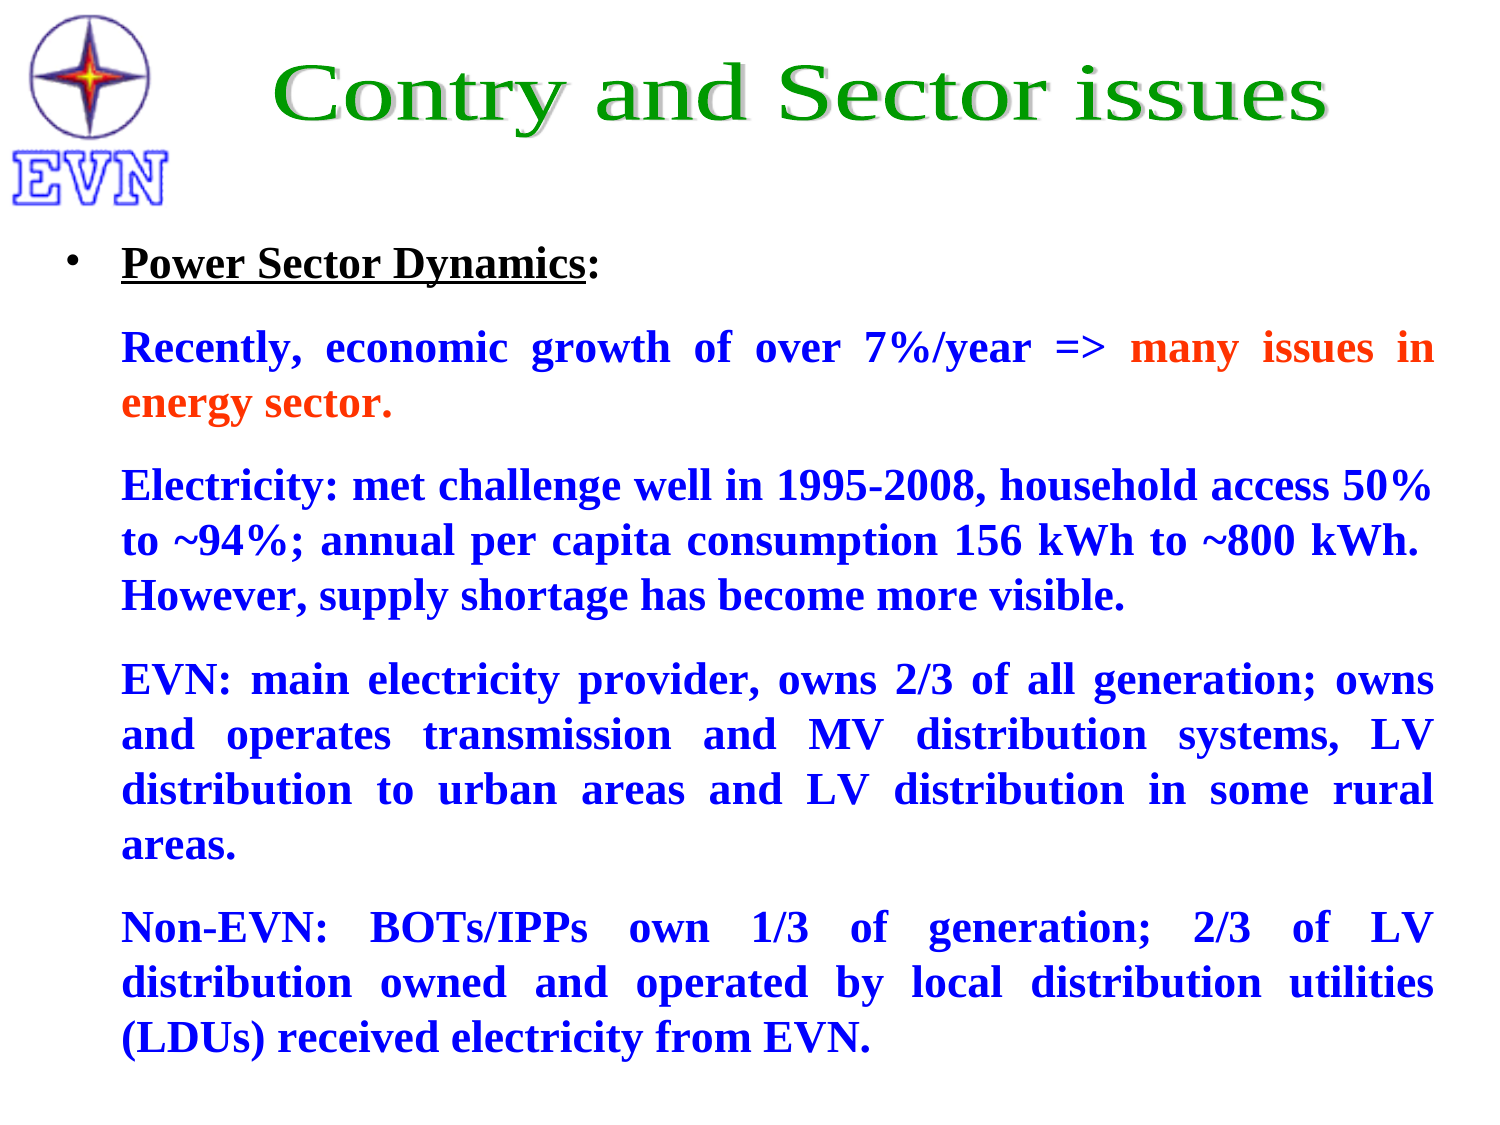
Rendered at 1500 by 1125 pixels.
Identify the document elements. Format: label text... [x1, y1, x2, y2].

text_box Contry and Sector issues [345, 80, 392, 121]
text_box Contry and Sector issues [597, 80, 640, 121]
text_box Contry and Sector issues [1291, 80, 1325, 121]
text_box Contry and Sector issues [1013, 80, 1047, 120]
text_box Contry and Sector issues [480, 80, 513, 120]
text_box Contry and Sector issues [643, 80, 693, 120]
picture [0, 0, 179, 223]
text_box Power Sector Dynamics: Recently, economic growth of over 7%/year => many issues in energy sector. Electricity: met challenge well in 1995-2008, household access 50% to ~94%; annual per capita consumption 156 kWh to ~800 kWh. However, supply shortage has become more visible. EVN: main electricity provider, owns 2/3 of all generation; owns and operates transmission and MV distribution systems, LV distribution to urban areas and LV distribution in some rural areas. Non-EVN: BOTs/IPPs own 1/3 of generation; 2/3 of LV distribution owned and operated by local distribution utilities (LDUs) received electricity from EVN. [50, 224, 1451, 1070]
text_box Contry and Sector issues [1107, 80, 1141, 121]
text_box Contry and Sector issues [962, 80, 1008, 121]
text_box Contry and Sector issues [929, 73, 958, 121]
text_box Contry and Sector issues [449, 73, 478, 121]
text_box Contry and Sector issues [781, 65, 828, 121]
text_box Contry and Sector issues [698, 62, 747, 121]
text_box Contry and Sector issues [1187, 81, 1238, 121]
text_box Contry and Sector issues [397, 80, 447, 120]
text_box Contry and Sector issues [837, 80, 878, 121]
text_box Contry and Sector issues [1075, 81, 1102, 120]
text_box Contry and Sector issues [1243, 80, 1284, 121]
text_box Contry and Sector issues [274, 65, 336, 121]
text_box Contry and Sector issues [514, 81, 567, 138]
text_box Contry and Sector issues [885, 80, 926, 121]
text_box Contry and Sector issues [1149, 80, 1183, 121]
